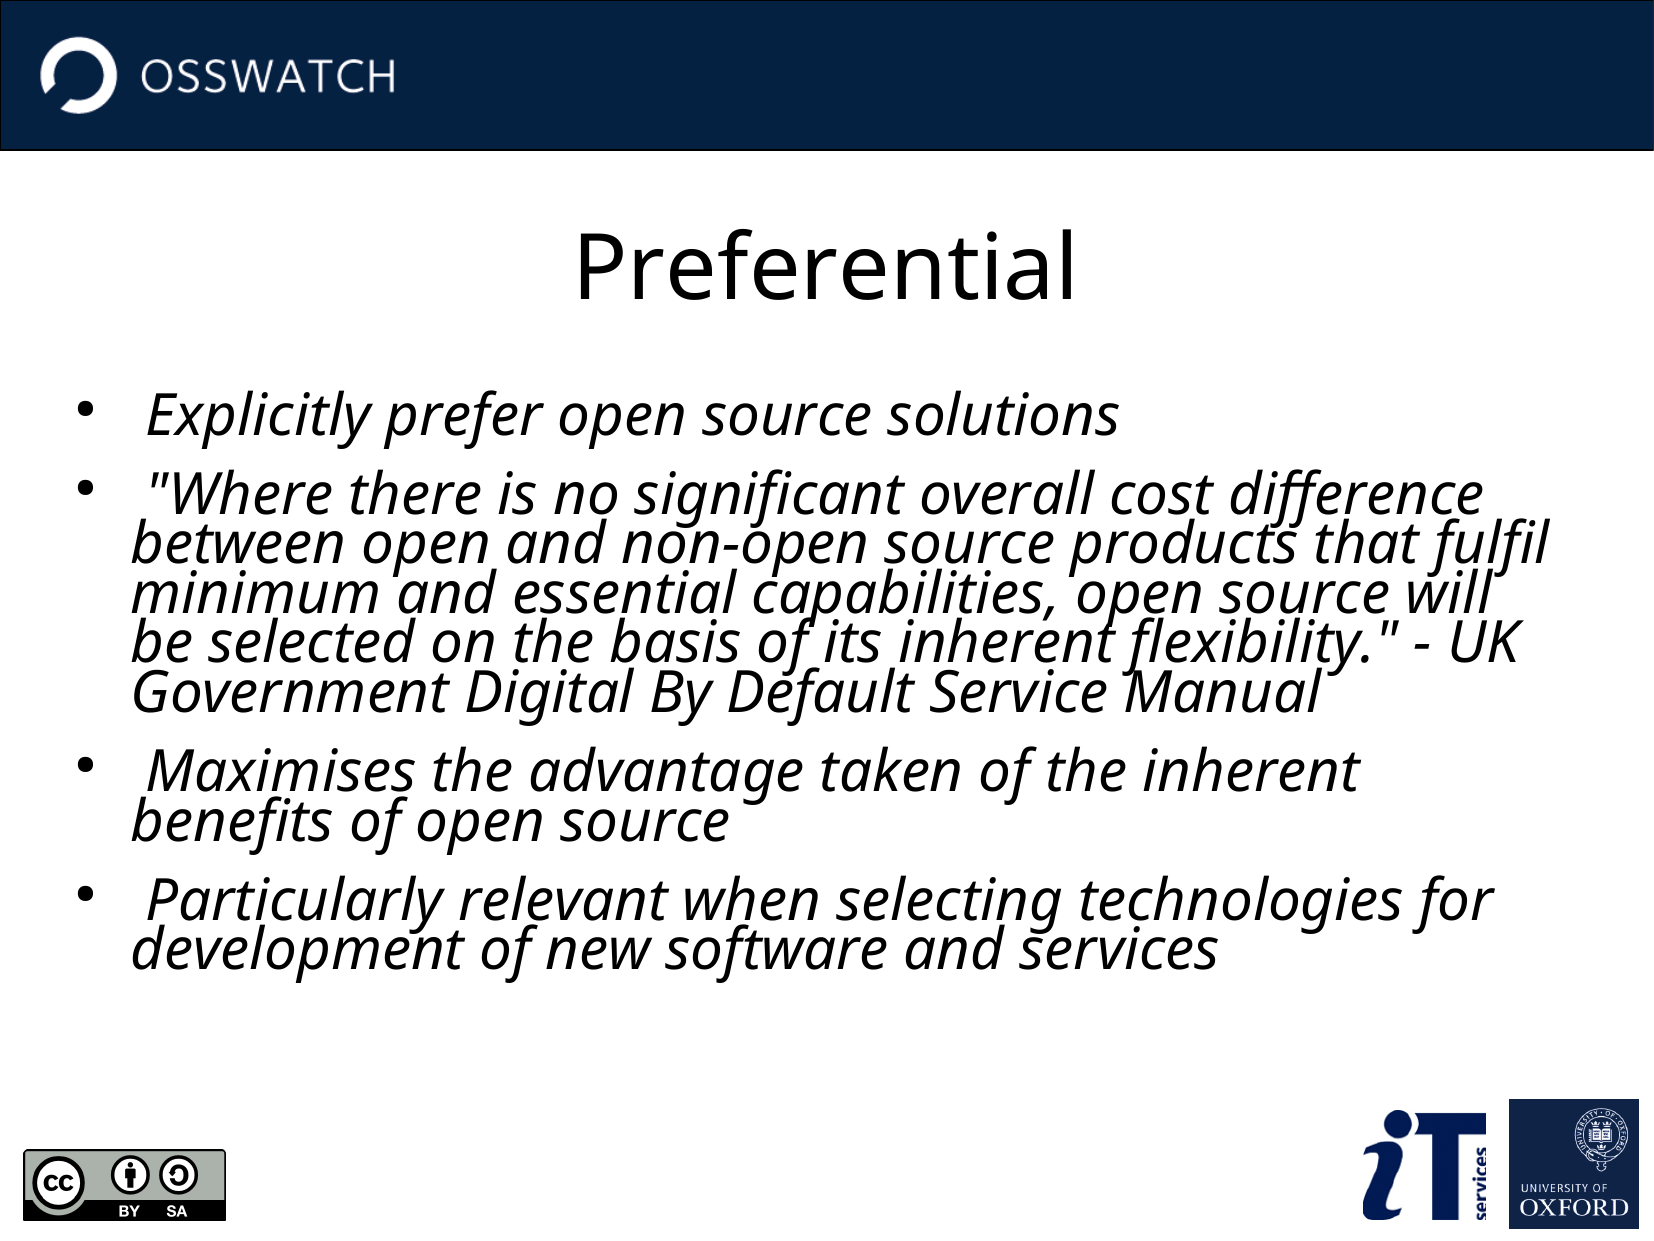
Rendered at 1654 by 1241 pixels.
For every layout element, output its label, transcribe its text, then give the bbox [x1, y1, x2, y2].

title Preferential [82, 169, 1570, 376]
picture [1509, 1099, 1639, 1229]
list Explicitly prefer open source solutions "Where there is no significant overall cost difference between open and non-open source products that fulfil minimum and essential capabilities, open source will be selected on the basis of its inherent flexibility." - UK Government Digital By Default Service Manual Maximises the advantage taken of the inherent benefits of open source Particularly relevant when selecting technologies for development of new software and services [75, 395, 1563, 1151]
picture [1363, 1151, 1486, 1220]
picture [23, 1149, 226, 1221]
picture [12, 12, 426, 141]
